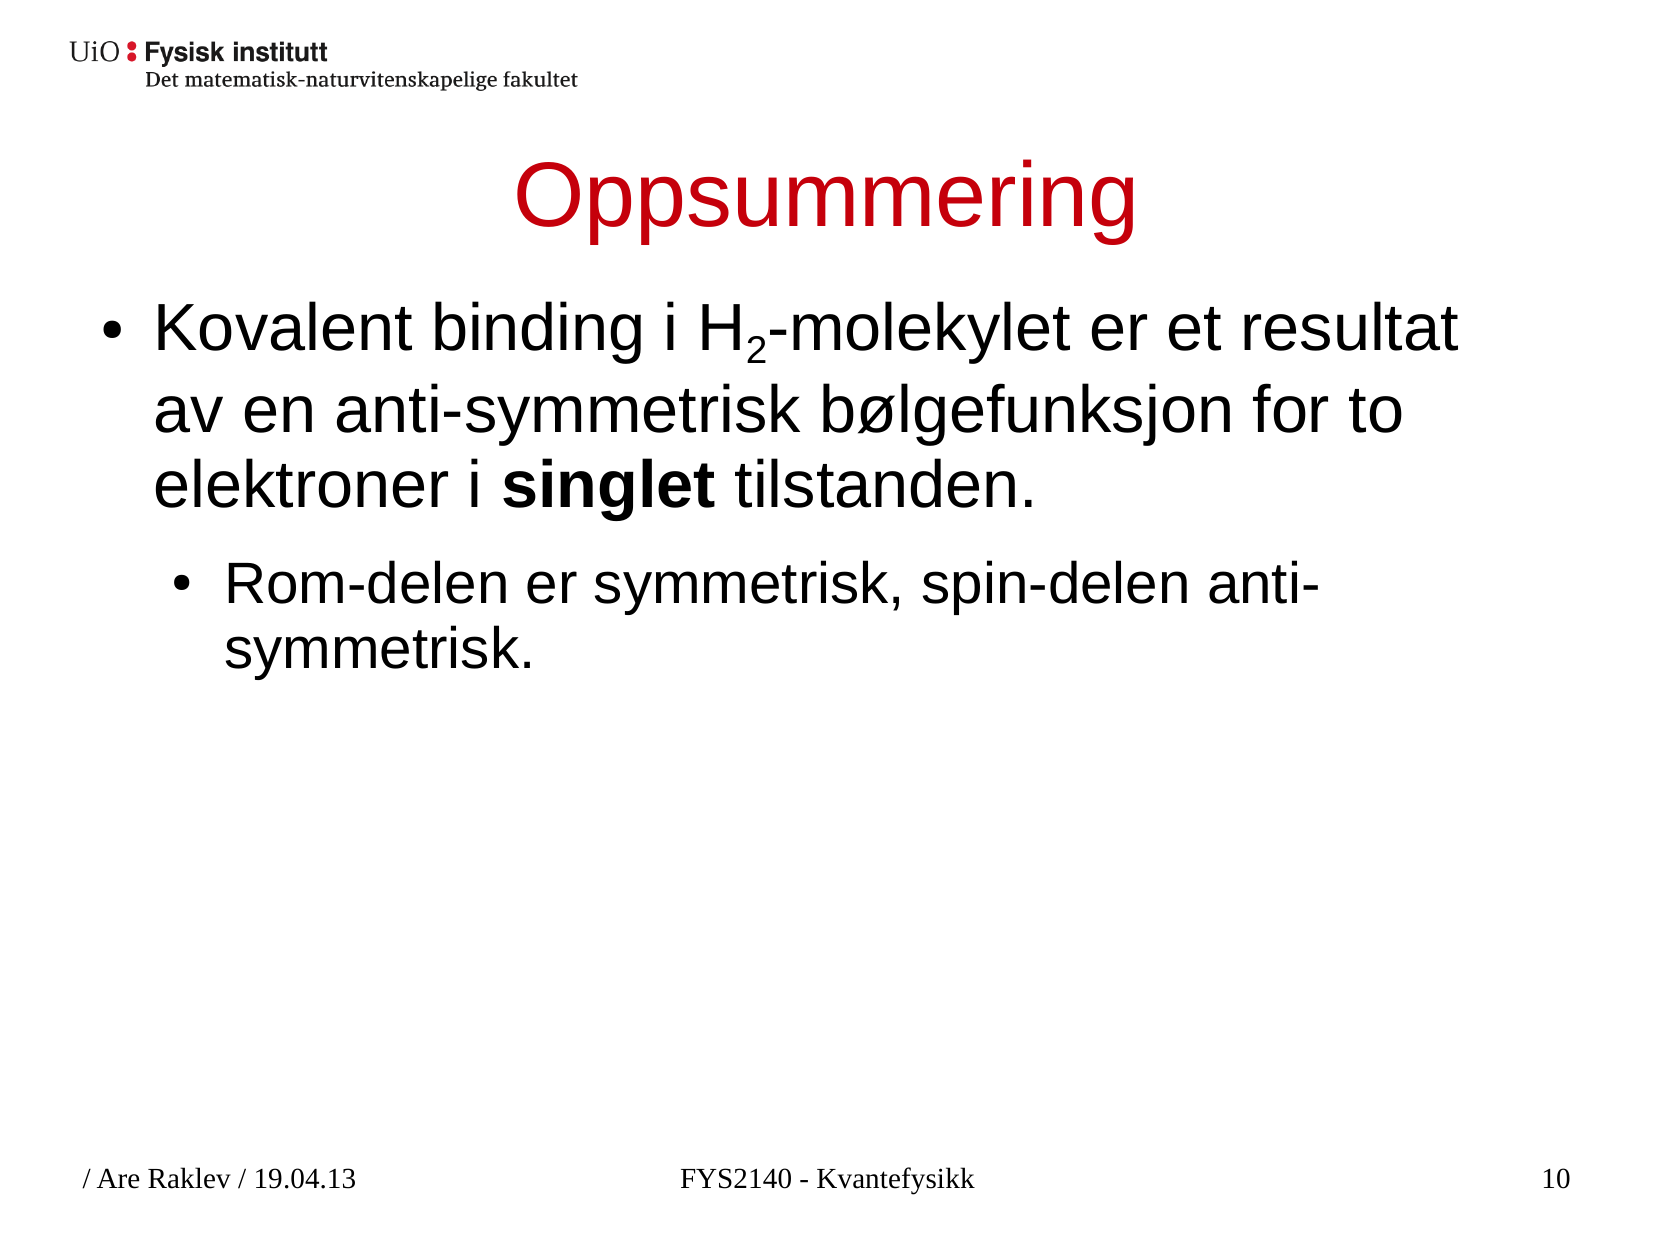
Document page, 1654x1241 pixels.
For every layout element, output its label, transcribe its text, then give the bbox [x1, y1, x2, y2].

list Kovalent binding i H2-molekylet er et resultat av en anti-symmetrisk bølgefunksjon for to elektroner i singlet tilstanden. Rom-delen er symmetrisk, spin-delen anti-symmetrisk. [82, 290, 1538, 1094]
picture [68, 37, 581, 93]
title Oppsummering [82, 90, 1571, 298]
